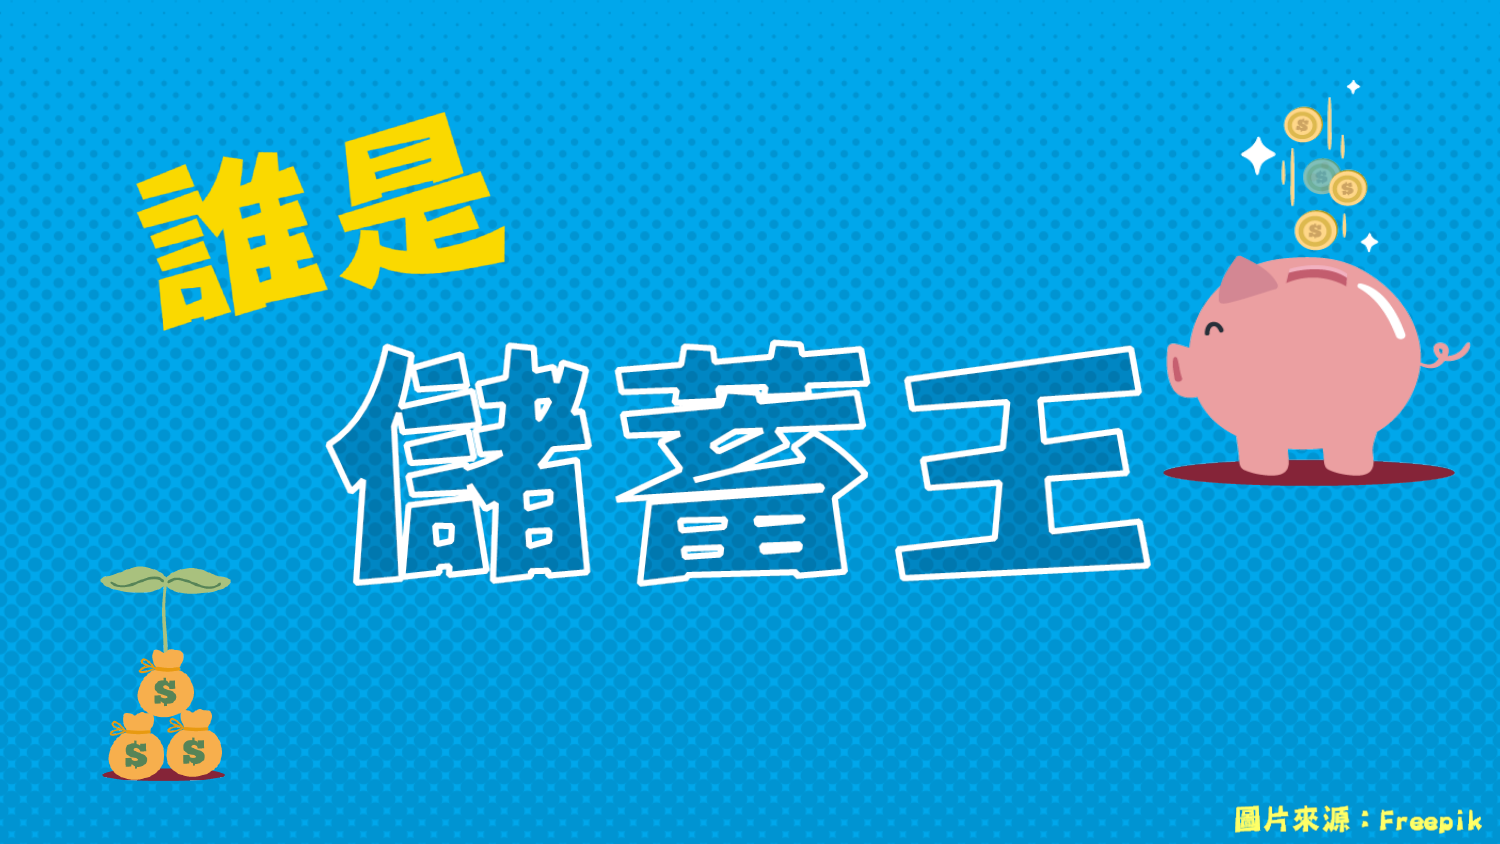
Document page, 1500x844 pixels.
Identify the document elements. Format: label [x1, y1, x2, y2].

picture [157, 241, 210, 271]
picture [1396, 817, 1407, 830]
picture [345, 113, 463, 206]
picture [1348, 81, 1359, 93]
picture [1380, 810, 1393, 830]
picture [1294, 806, 1318, 831]
picture [1323, 806, 1349, 832]
picture [159, 266, 230, 330]
picture [896, 346, 1150, 581]
picture [1295, 211, 1338, 250]
picture [101, 567, 230, 780]
picture [151, 219, 203, 248]
picture [1439, 817, 1452, 833]
picture [1164, 256, 1470, 485]
picture [327, 343, 591, 585]
picture [1458, 817, 1462, 830]
picture [339, 172, 504, 289]
picture [1236, 806, 1260, 832]
picture [137, 165, 193, 199]
picture [615, 340, 870, 586]
picture [1304, 159, 1367, 206]
picture [1362, 234, 1377, 251]
picture [1469, 810, 1481, 830]
picture [1342, 214, 1346, 237]
picture [1410, 817, 1437, 830]
picture [1284, 107, 1322, 142]
picture [1242, 138, 1275, 174]
picture [138, 152, 327, 315]
picture [1265, 806, 1288, 831]
